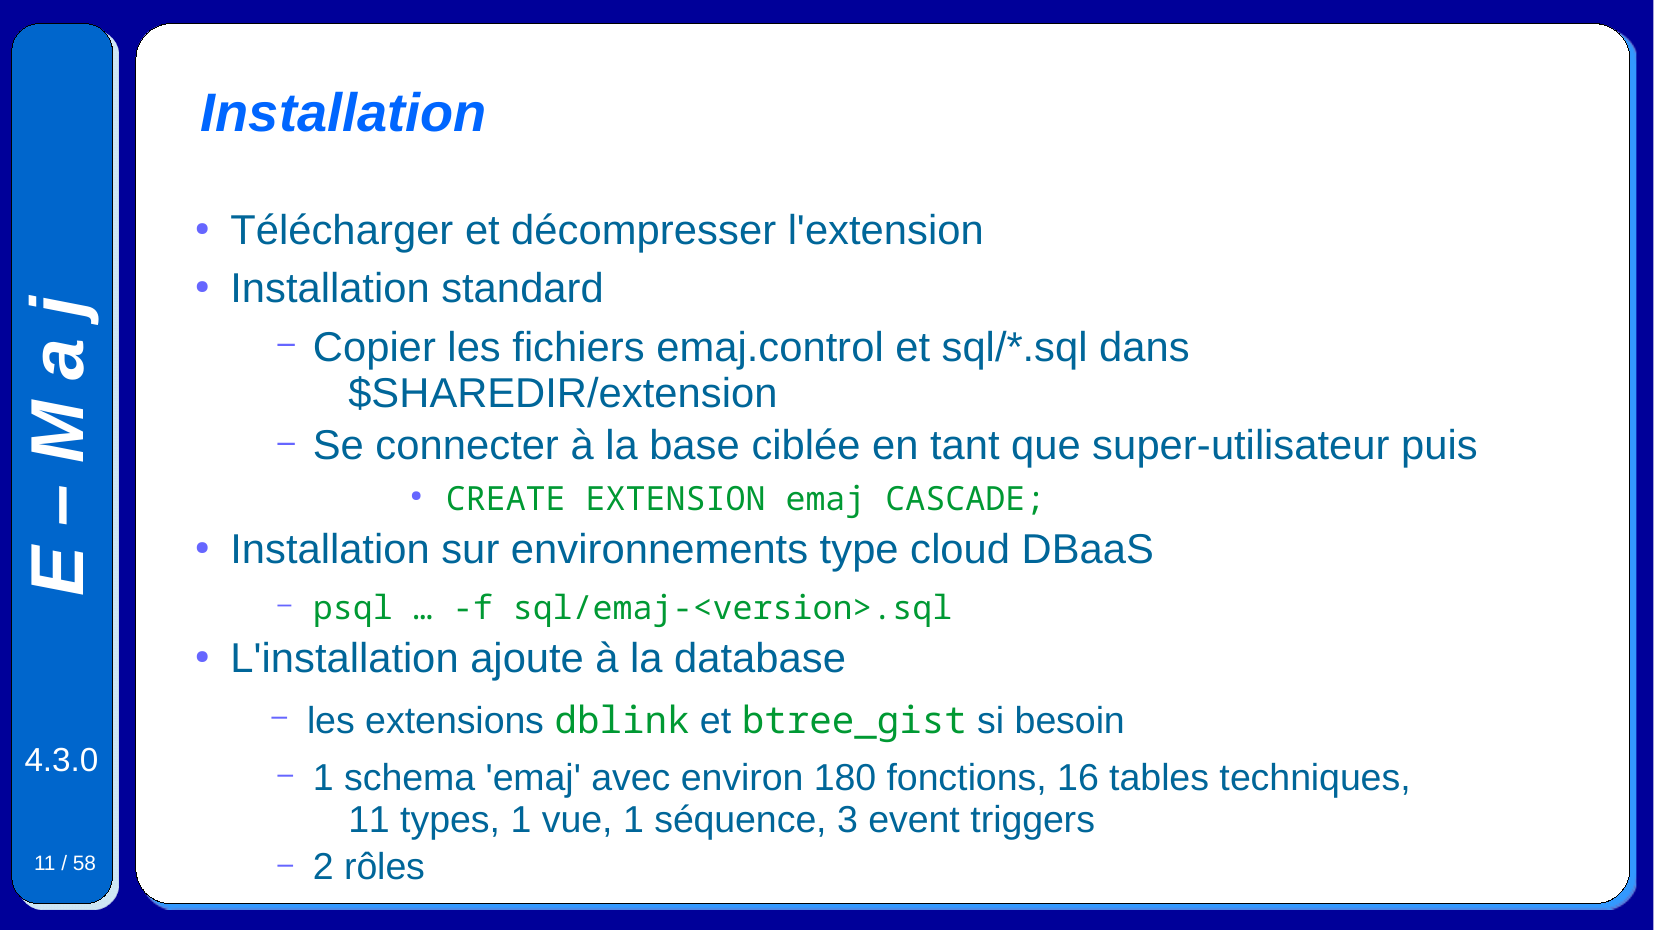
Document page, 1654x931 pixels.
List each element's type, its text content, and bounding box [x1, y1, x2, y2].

title Installation [200, 34, 1575, 191]
list Télécharger et décompresser l'extension Installation standard Copier les fichiers emaj.control et sql/*.sql dans $SHAREDIR/extension Se connecter à la base ciblée en tant que super-utilisateur puis CREATE EXTENSION emaj CASCADE; Installation sur environnements type cloud DBaaS psql … -f sql/emaj-<version>.sql L'installation ajoute à la database les extensions dblink et btree_gist si besoin 1 schema 'emaj' avec environ 180 fonctions, 16 tables techniques, 11 types, 1 vue, 1 séquence, 3 event triggers 2 rôles [177, 206, 1587, 880]
